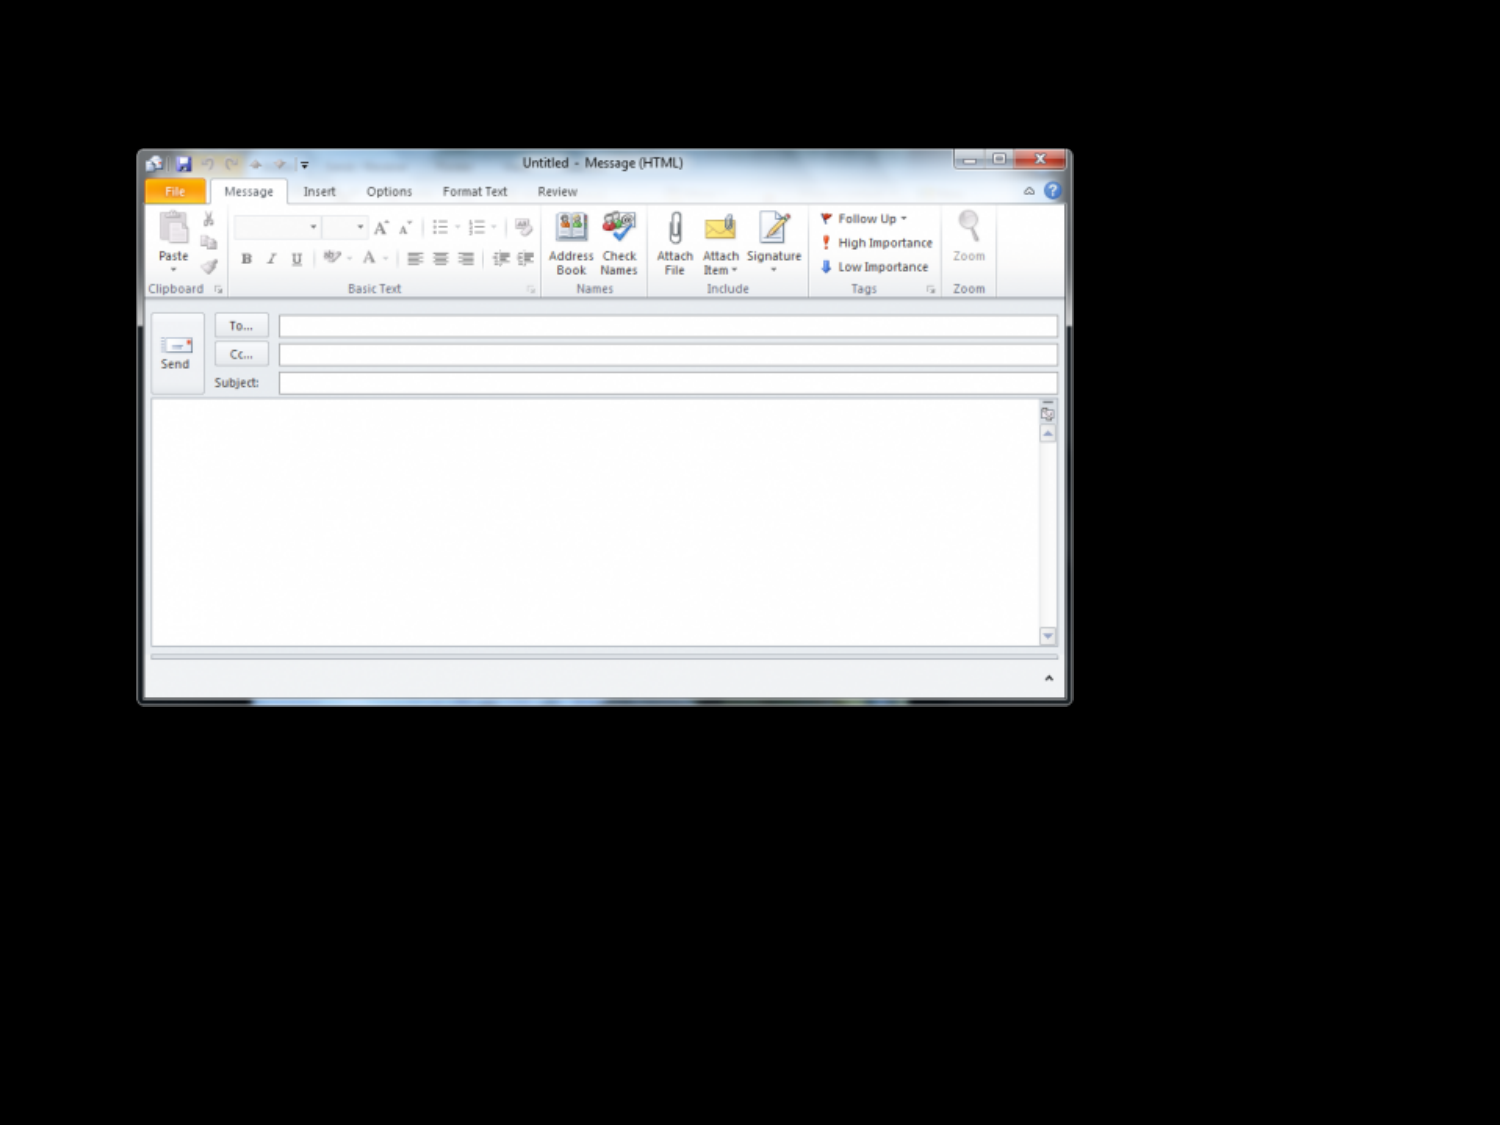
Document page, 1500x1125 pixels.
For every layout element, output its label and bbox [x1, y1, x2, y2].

picture [135, 148, 1074, 707]
